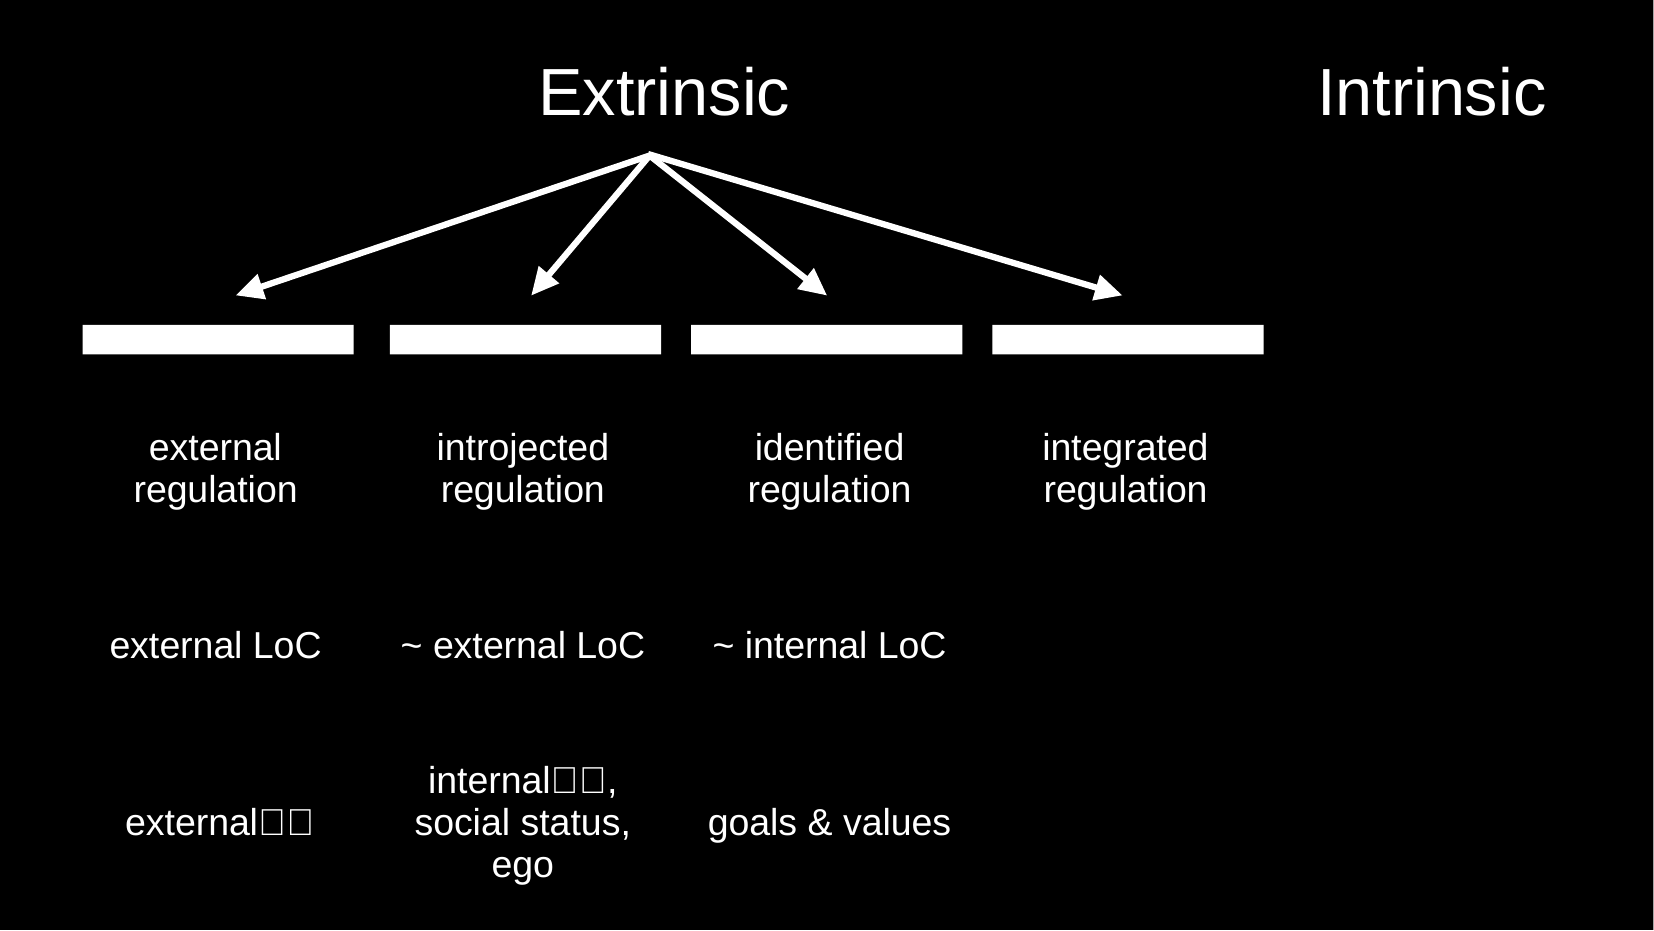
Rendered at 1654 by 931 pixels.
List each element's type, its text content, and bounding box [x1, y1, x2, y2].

list integrated regulation [992, 405, 1259, 532]
list Extrinsic [531, 29, 798, 156]
list introjected regulation [390, 405, 656, 532]
list goals & values [696, 759, 963, 886]
list identified regulation [696, 405, 963, 532]
text_box [82, 324, 354, 355]
list internal🥕🏒, social status, ego [390, 759, 656, 886]
list ~ external LoC [390, 582, 656, 709]
text_box [691, 324, 963, 355]
list Intrinsic [1299, 29, 1565, 156]
text_box [389, 324, 662, 355]
text_box [992, 324, 1264, 355]
list external regulation [82, 405, 349, 532]
list external🥕🏒 [87, 759, 353, 886]
list ~ internal LoC [696, 582, 963, 709]
list external LoC [82, 582, 349, 709]
